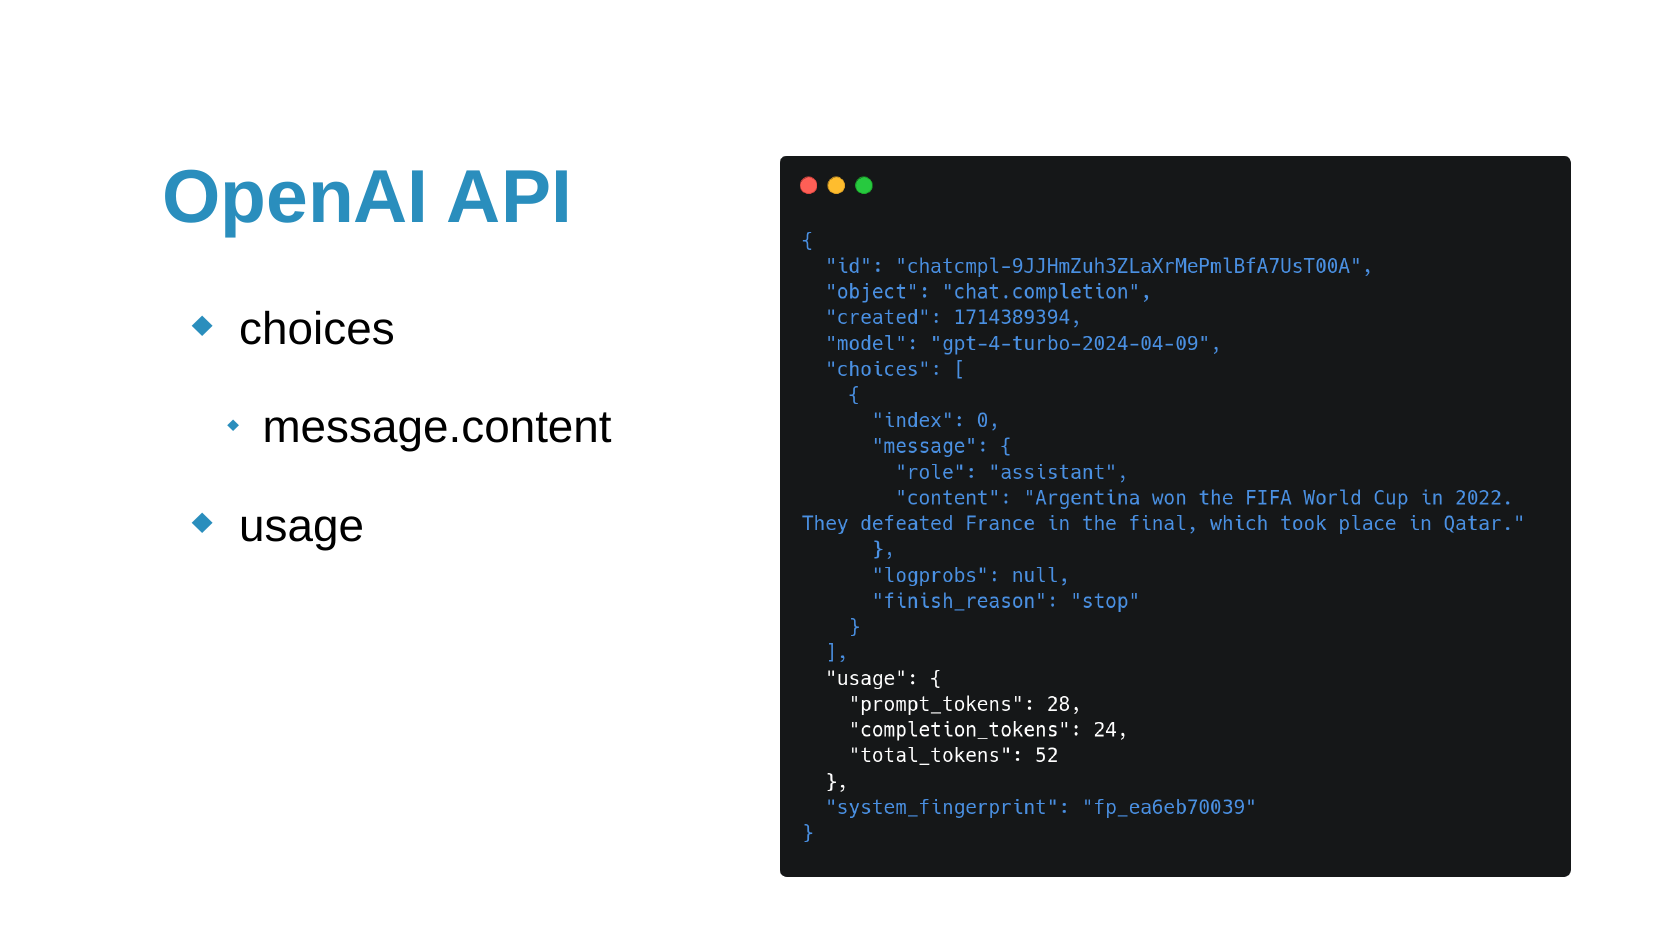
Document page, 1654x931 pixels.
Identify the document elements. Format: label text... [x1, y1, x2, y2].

text_box choices message.content usage [177, 295, 702, 931]
text_box OpenAI API [147, 147, 702, 331]
picture [702, 78, 1648, 931]
